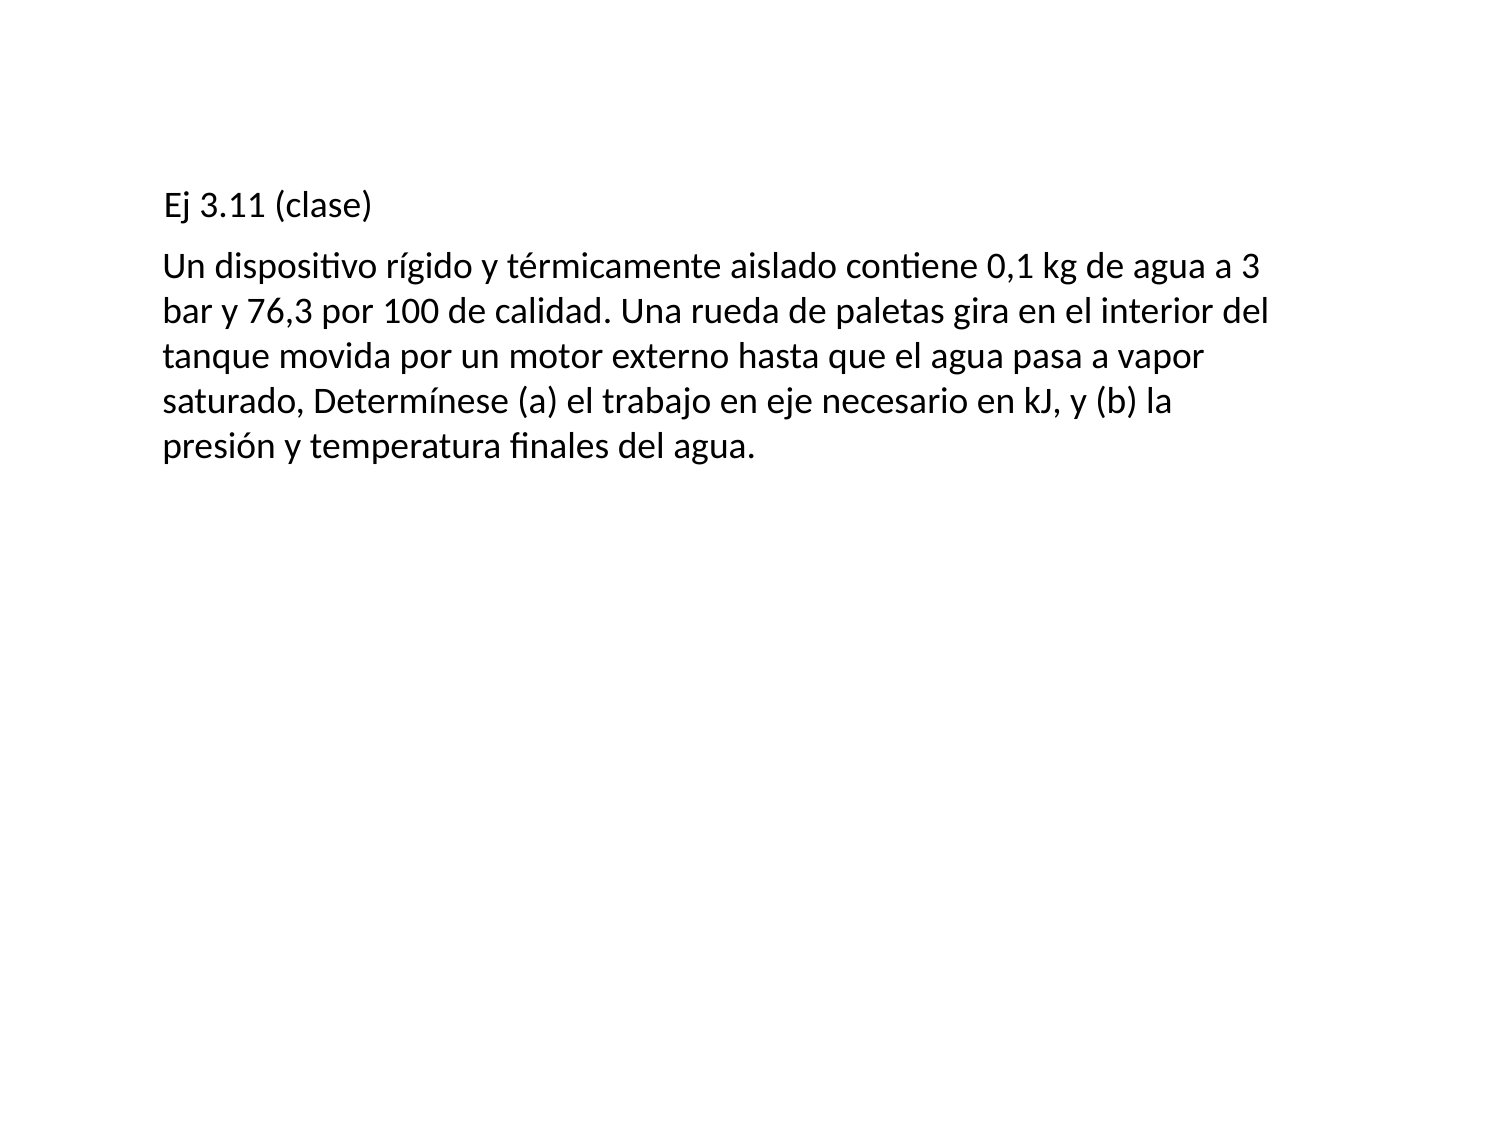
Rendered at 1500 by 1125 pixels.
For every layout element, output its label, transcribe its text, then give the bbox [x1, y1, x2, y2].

text_box Ej 3.11 (clase) [148, 172, 388, 233]
text_box Un dispositivo rígido y térmicamente aislado contiene 0,1 kg de agua a 3 bar y 76,3 por 100 de calidad. Una rueda de paletas gira en el interior del tanque movida por un motor externo hasta que el agua pasa a vapor saturado, Determínese (a) el trabajo en eje necesario en kJ, y (b) la presión y temperatura finales del agua. [147, 233, 1306, 474]
